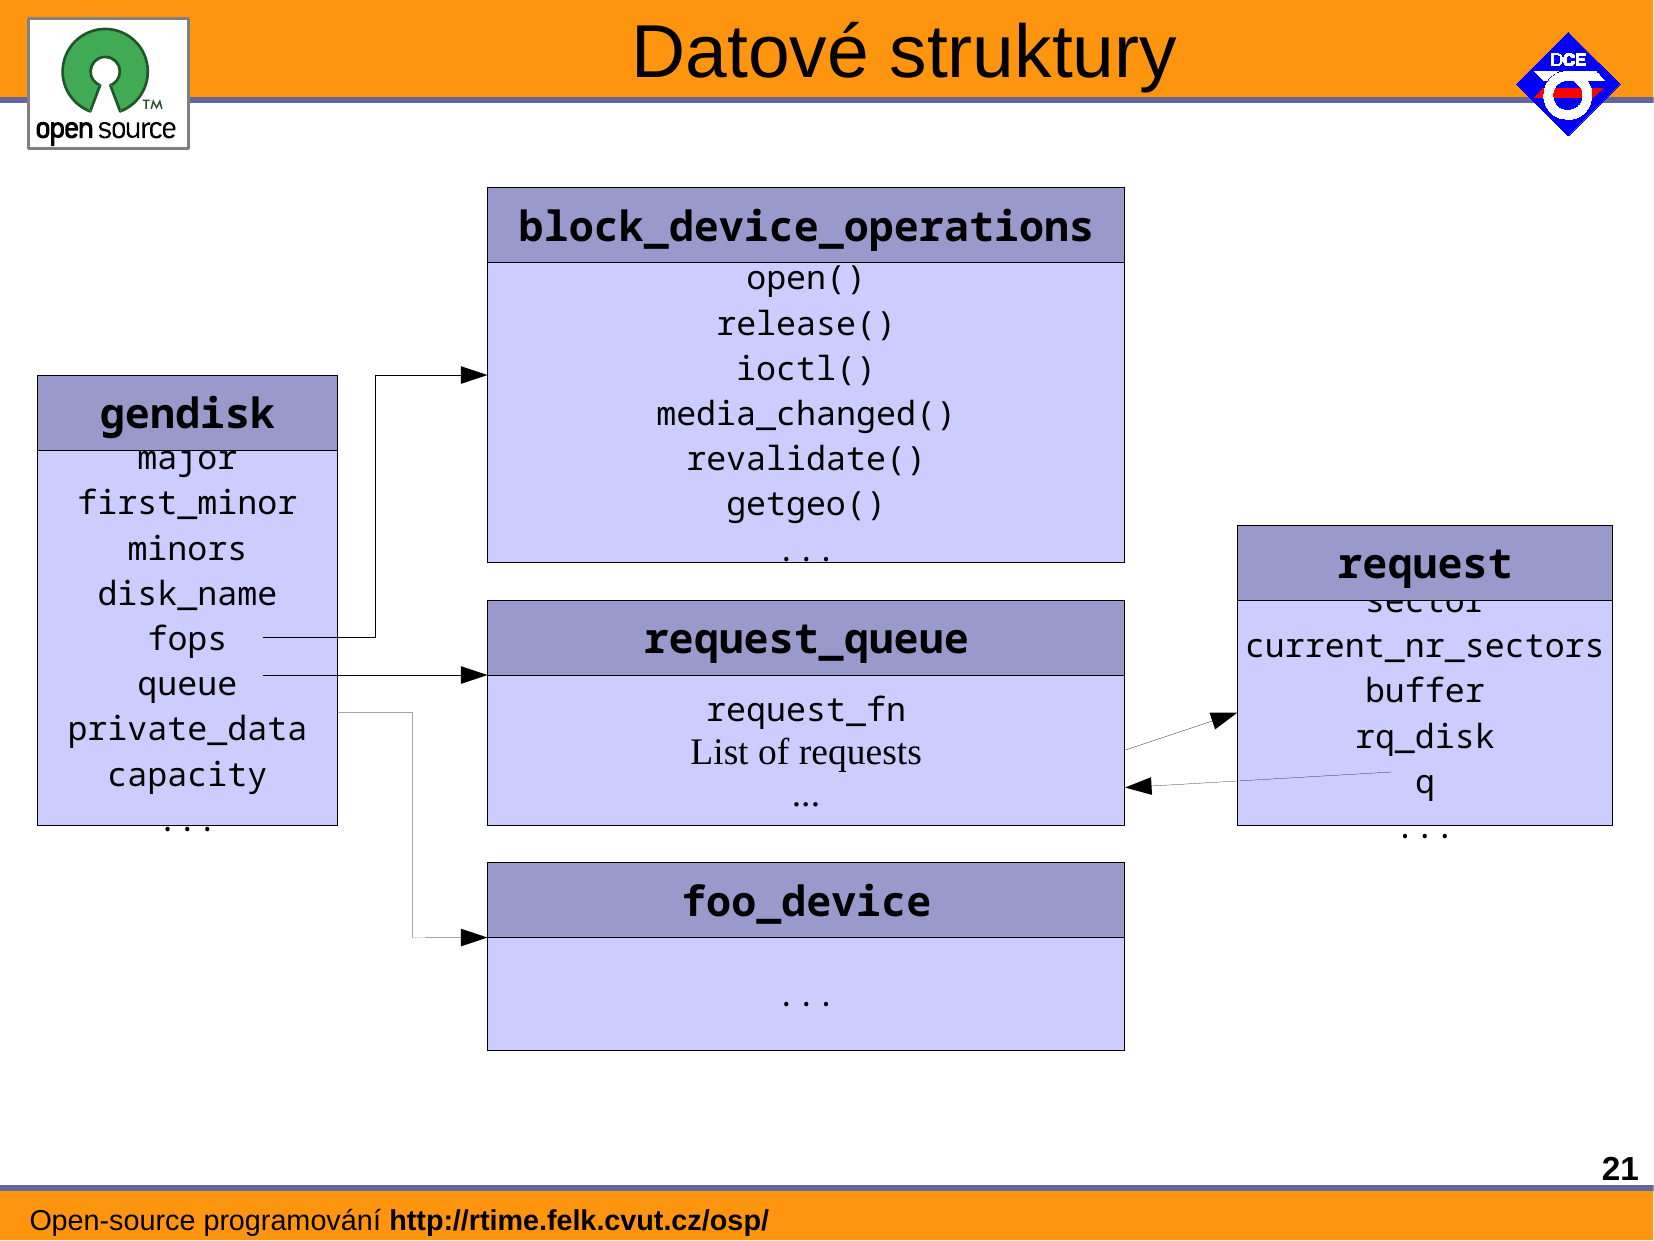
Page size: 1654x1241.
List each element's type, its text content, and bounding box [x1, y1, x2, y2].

text_box block_device_operations [487, 187, 1125, 263]
text_box request_queue [487, 600, 1125, 676]
text_box foo_device [487, 862, 1125, 938]
text_box sector current_nr_sectors buffer rq_disk q ... [1237, 601, 1613, 826]
text_box request [1237, 525, 1613, 601]
text_box ... [487, 938, 1125, 1051]
title Datové struktury [178, 4, 1631, 98]
text_box gendisk [37, 375, 338, 451]
text_box open() release() ioctl() media_changed() revalidate() getgeo() ... [487, 263, 1125, 563]
text_box request_fn List of requests ... [487, 676, 1125, 826]
text_box major first_minor minors disk_name fops queue private_data capacity ... [37, 451, 338, 826]
